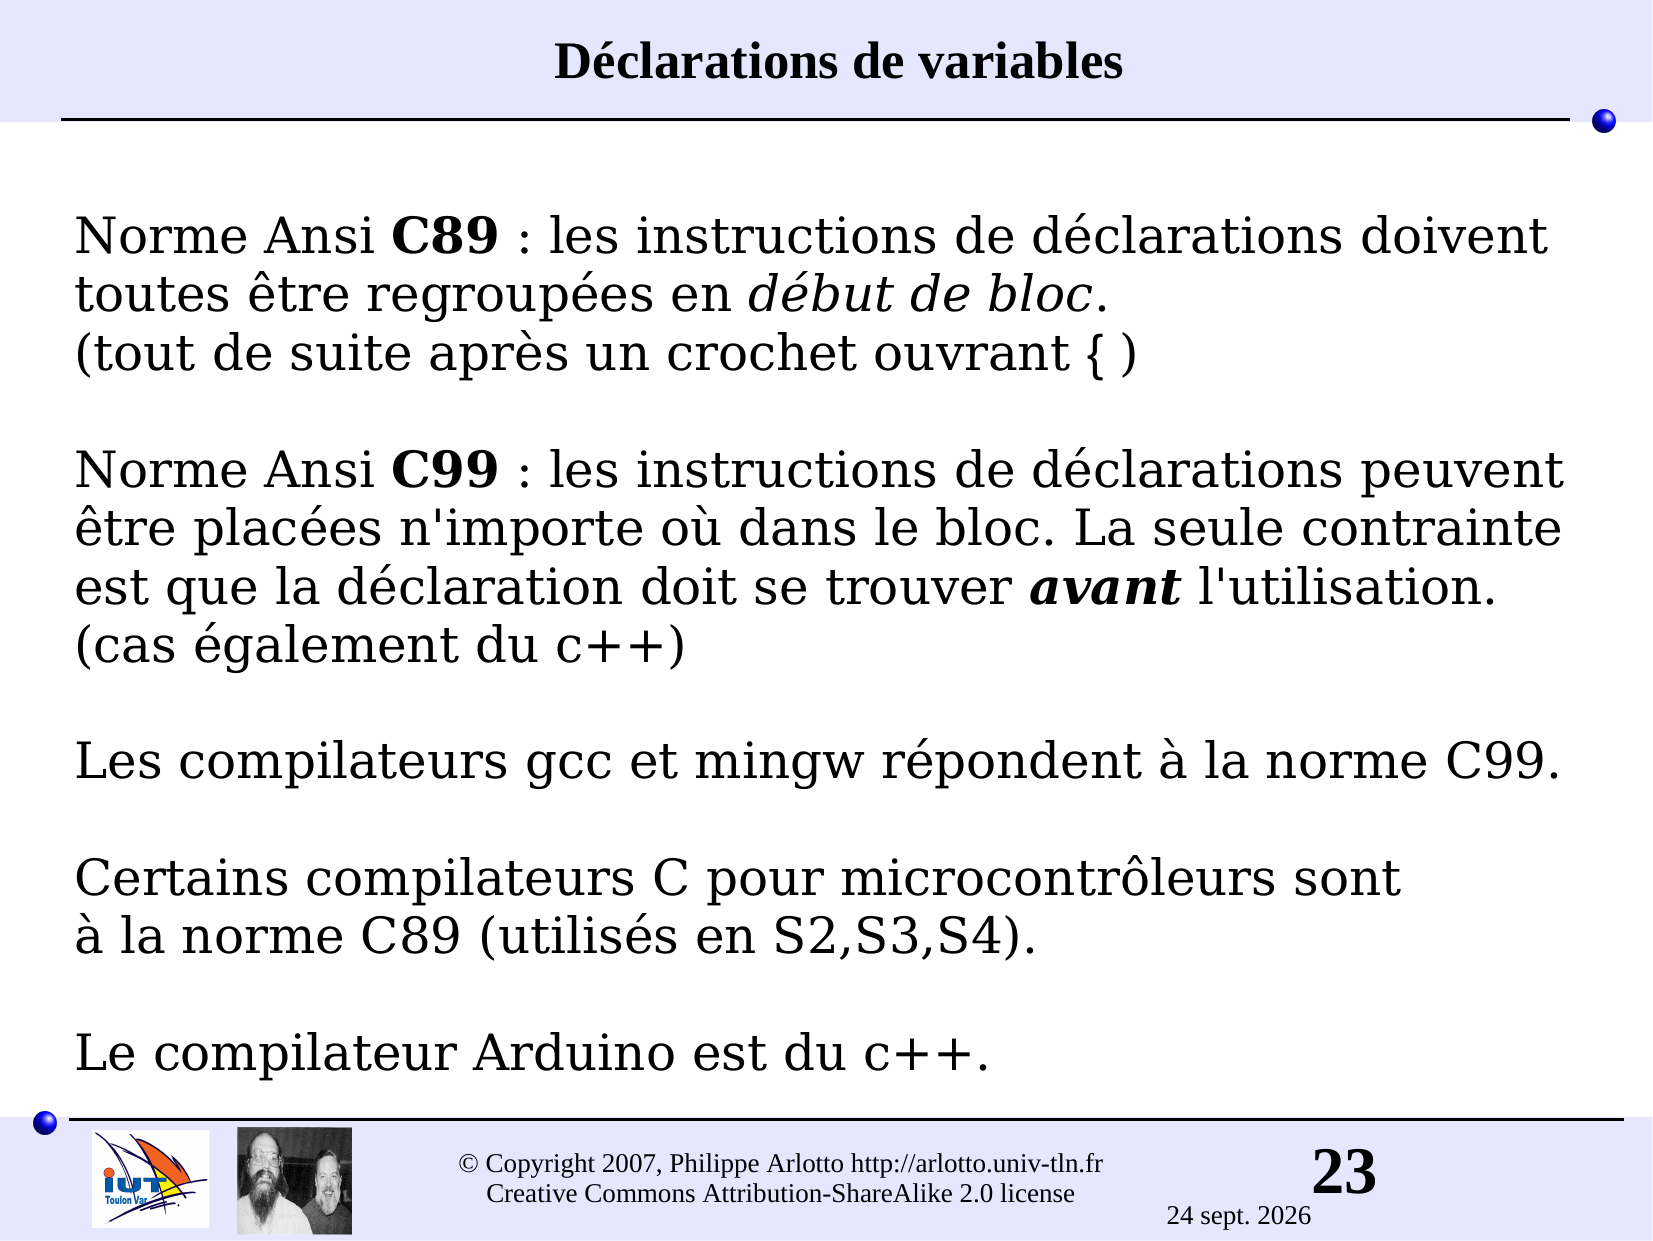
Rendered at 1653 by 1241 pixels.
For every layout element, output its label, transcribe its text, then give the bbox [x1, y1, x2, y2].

text_box Norme Ansi C89 : les instructions de déclarations doivent toutes être regroupées en début de bloc. (tout de suite après un crochet ouvrant { ) Norme Ansi C99 : les instructions de déclarations peuvent être placées n'importe où dans le bloc. La seule contrainte est que la déclaration doit se trouver avant l'utilisation. (cas également du c++) Les compilateurs gcc et mingw répondent à la norme C99. Certains compilateurs C pour microcontrôleurs sont à la norme C89 (utilisés en S2,S3,S4). Le compilateur Arduino est du c++. [74, 206, 1595, 1087]
title Déclarations de variables [95, 14, 1585, 107]
picture [237, 1127, 352, 1235]
